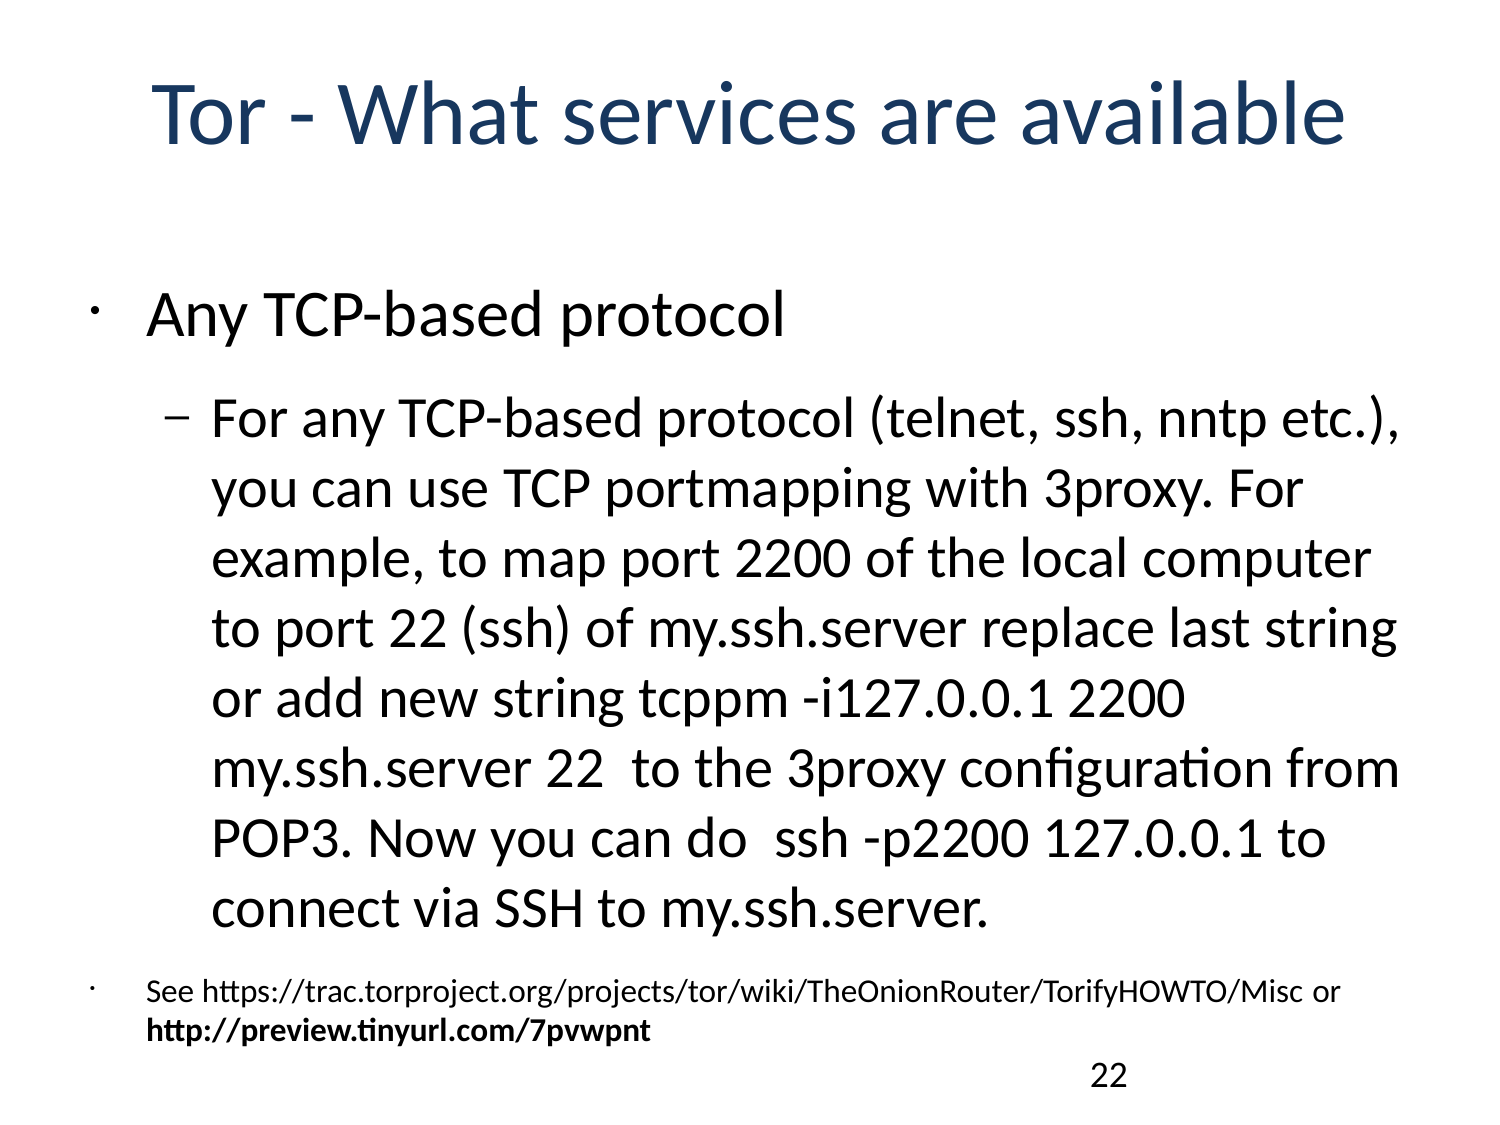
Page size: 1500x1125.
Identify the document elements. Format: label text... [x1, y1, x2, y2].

list Any TCP-based protocol For any TCP-based protocol (telnet, ssh, nntp etc.), you can use TCP portmapping with 3proxy. For example, to map port 2200 of the local computer to port 22 (ssh) of my.ssh.server replace last string or add new string tcppm -i127.0.0.1 2200 my.ssh.server 22 to the 3proxy configuration from POP3. Now you can do ssh -p2200 127.0.0.1 to connect via SSH to my.ssh.server. See https://trac.torproject.org/projects/tor/wiki/TheOnionRouter/TorifyHOWTO/Misc or http://preview.tinyurl.com/7pvwpnt [75, 262, 1425, 1005]
slide_number <number> [1074, 1042, 1425, 1103]
title Tor - What services are available [75, 45, 1425, 233]
